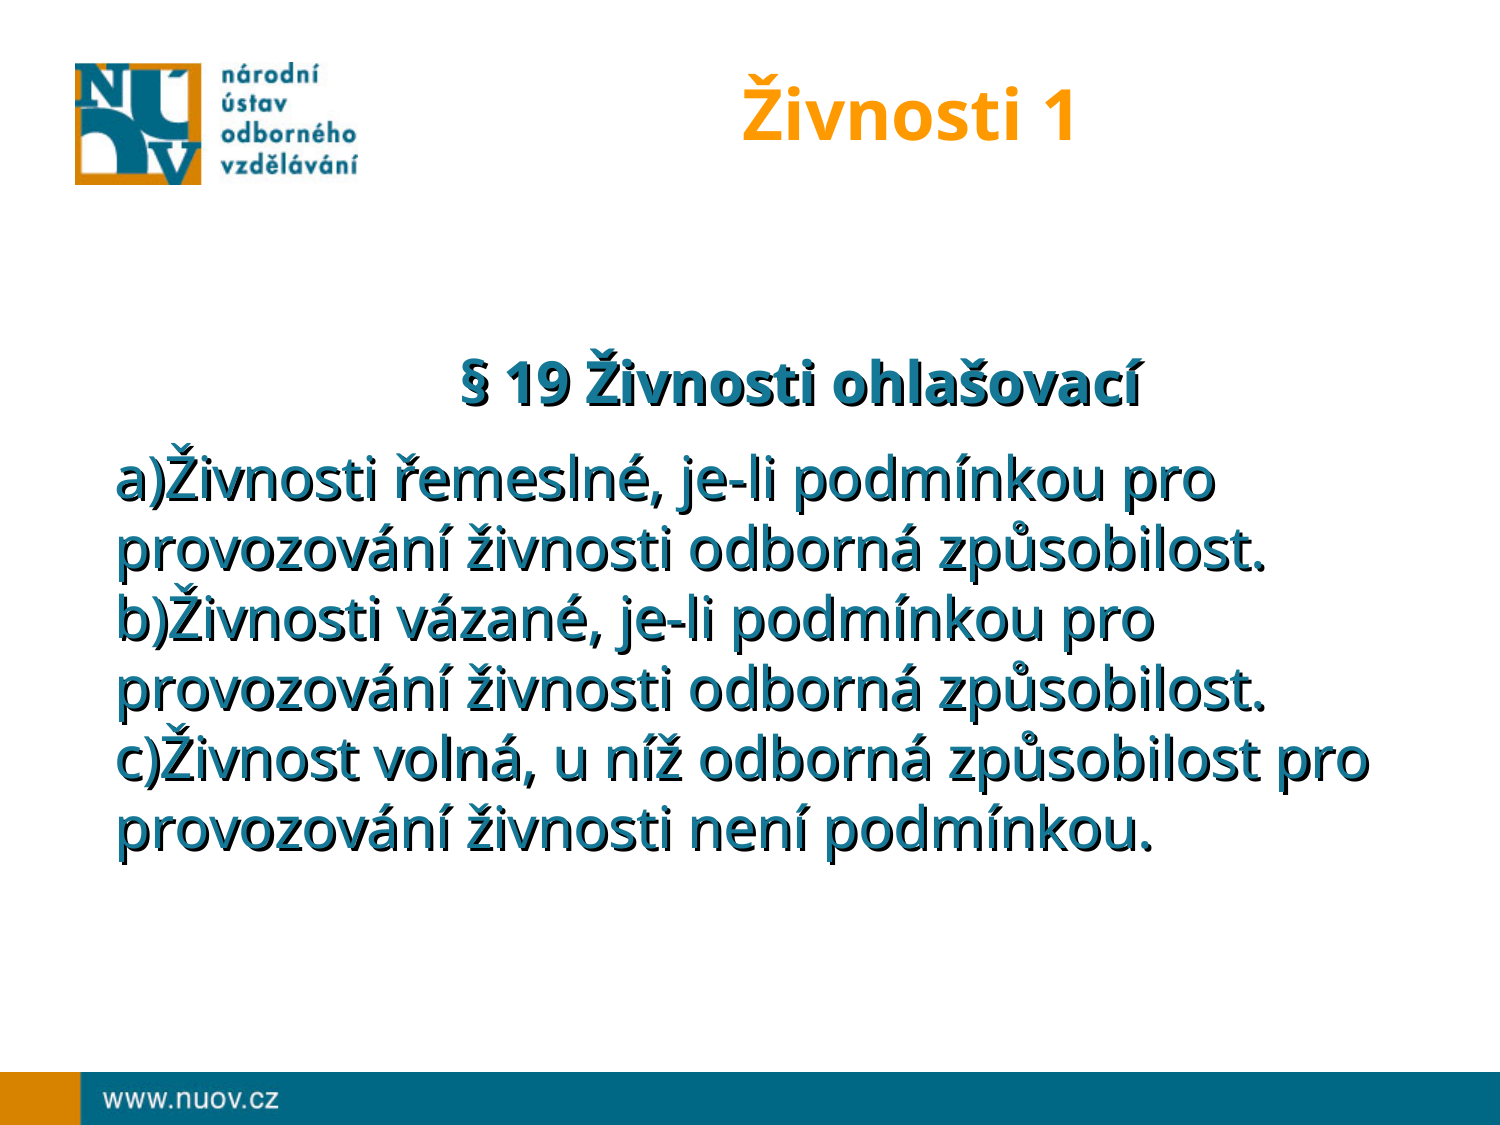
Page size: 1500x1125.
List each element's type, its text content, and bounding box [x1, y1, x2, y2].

title Živnosti 1 [399, 37, 1425, 188]
text_box [0, 1072, 1500, 1125]
text_box § 19 Živnosti ohlašovací Živnosti řemeslné, je-li podmínkou pro provozování živnosti odborná způsobilost. Živnosti vázané, je-li podmínkou pro provozování živnosti odborná způsobilost. Živnost volná, u níž odborná způsobilost pro provozování živnosti není podmínkou. [99, 337, 1500, 938]
text_box [75, 62, 358, 185]
